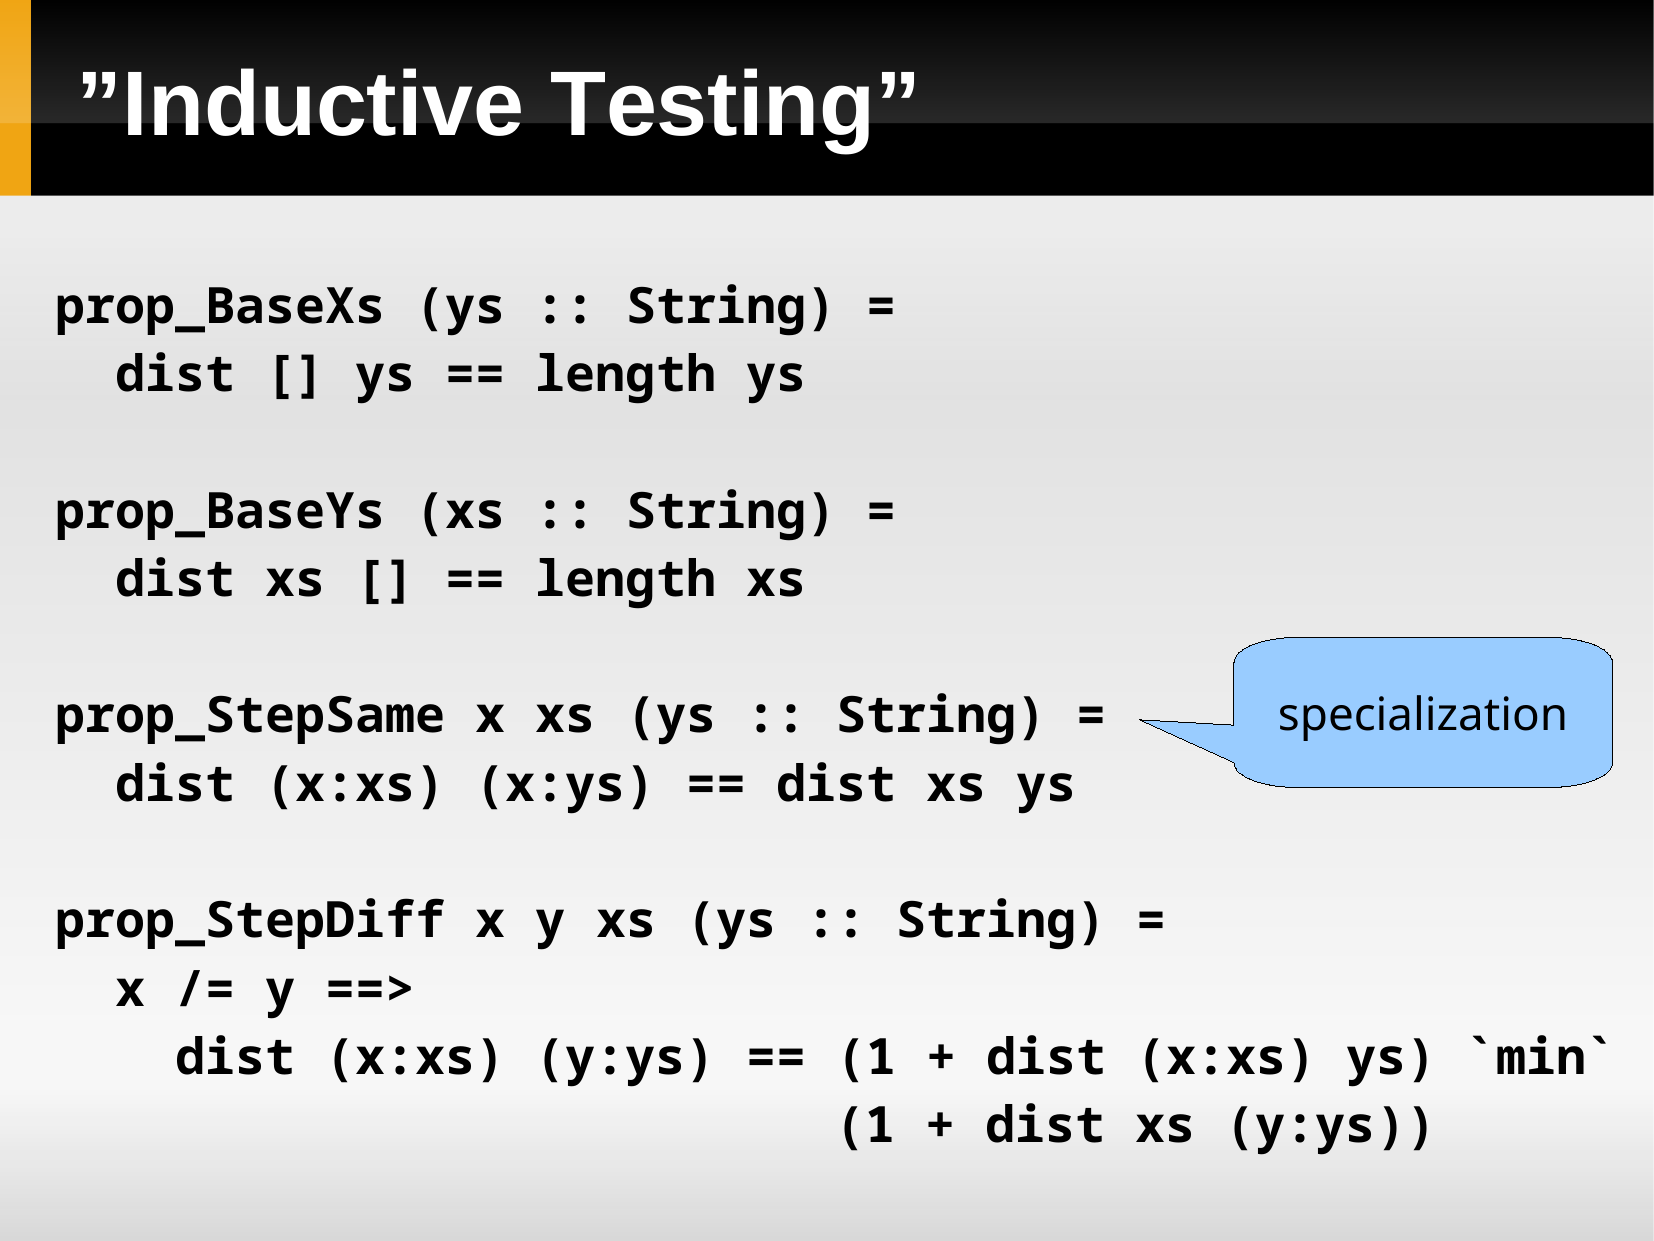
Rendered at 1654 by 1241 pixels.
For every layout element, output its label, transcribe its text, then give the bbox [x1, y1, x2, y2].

picture [1325, 1118, 1335, 1135]
picture [994, 1120, 1006, 1136]
picture [1265, 1118, 1275, 1135]
text_box specialization [1139, 637, 1613, 788]
title ”Inductive Testing” [76, 0, 1565, 208]
text_box prop_BaseXs (ys :: String) = dist [] ys == length ys prop_BaseYs (xs :: String) = dist xs [] == length xs prop_StepSame x xs (ys :: String) = dist (x:xs) (x:ys) == dist xs ys prop_StepDiff x y xs (ys :: String) = x /= y ==> dist (x:xs) (y:ys) == (1 + dist (x:xs) ys) `min` (1 + dist xs (y:ys)) [41, 262, 1654, 1118]
picture [0, 0, 1654, 1241]
